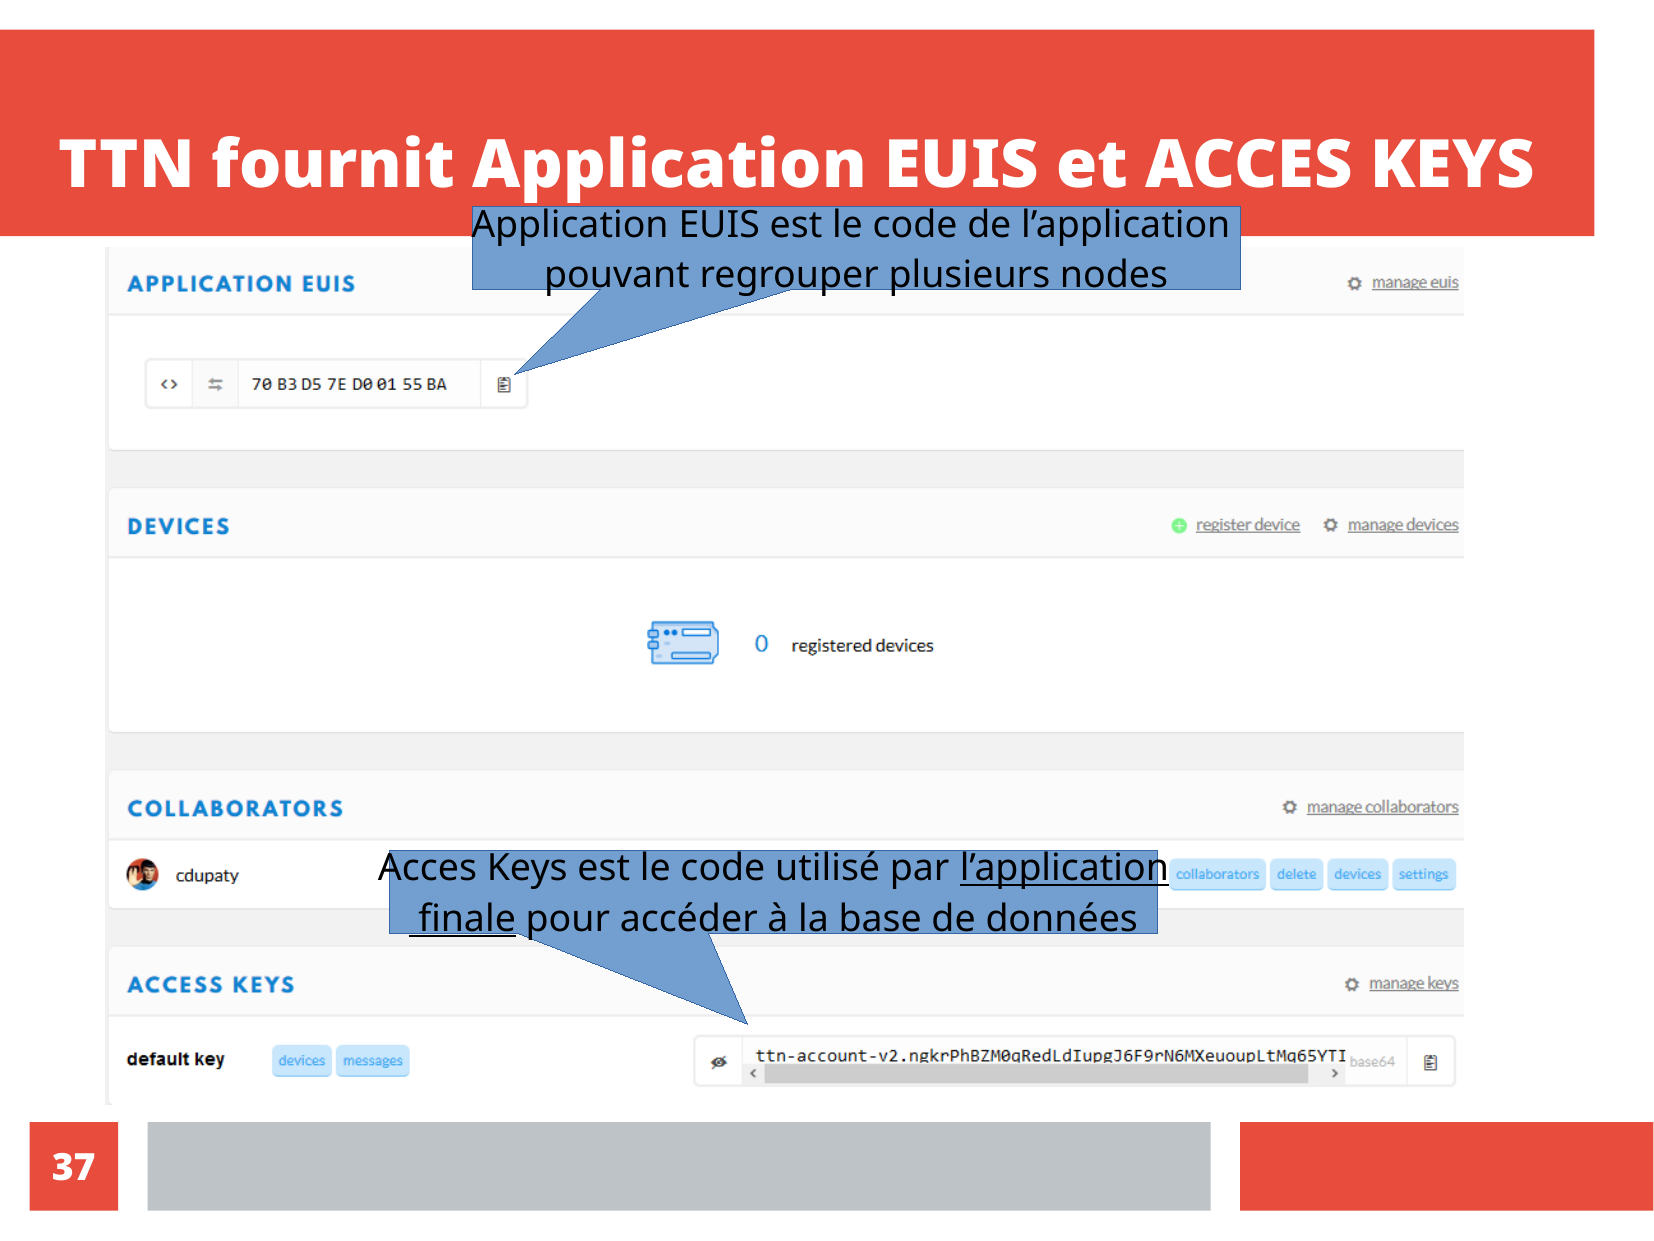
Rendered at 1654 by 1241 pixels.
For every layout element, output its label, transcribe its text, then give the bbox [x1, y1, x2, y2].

text_box Application EUIS est le code de l’application pouvant regrouper plusieurs nodes [472, 206, 1241, 375]
title TTN fournit Application EUIS et ACCES KEYS [59, 59, 1595, 207]
text_box Acces Keys est le code utilisé par l’application finale pour accéder à la base de données [389, 850, 1158, 1025]
picture [105, 247, 1464, 1105]
